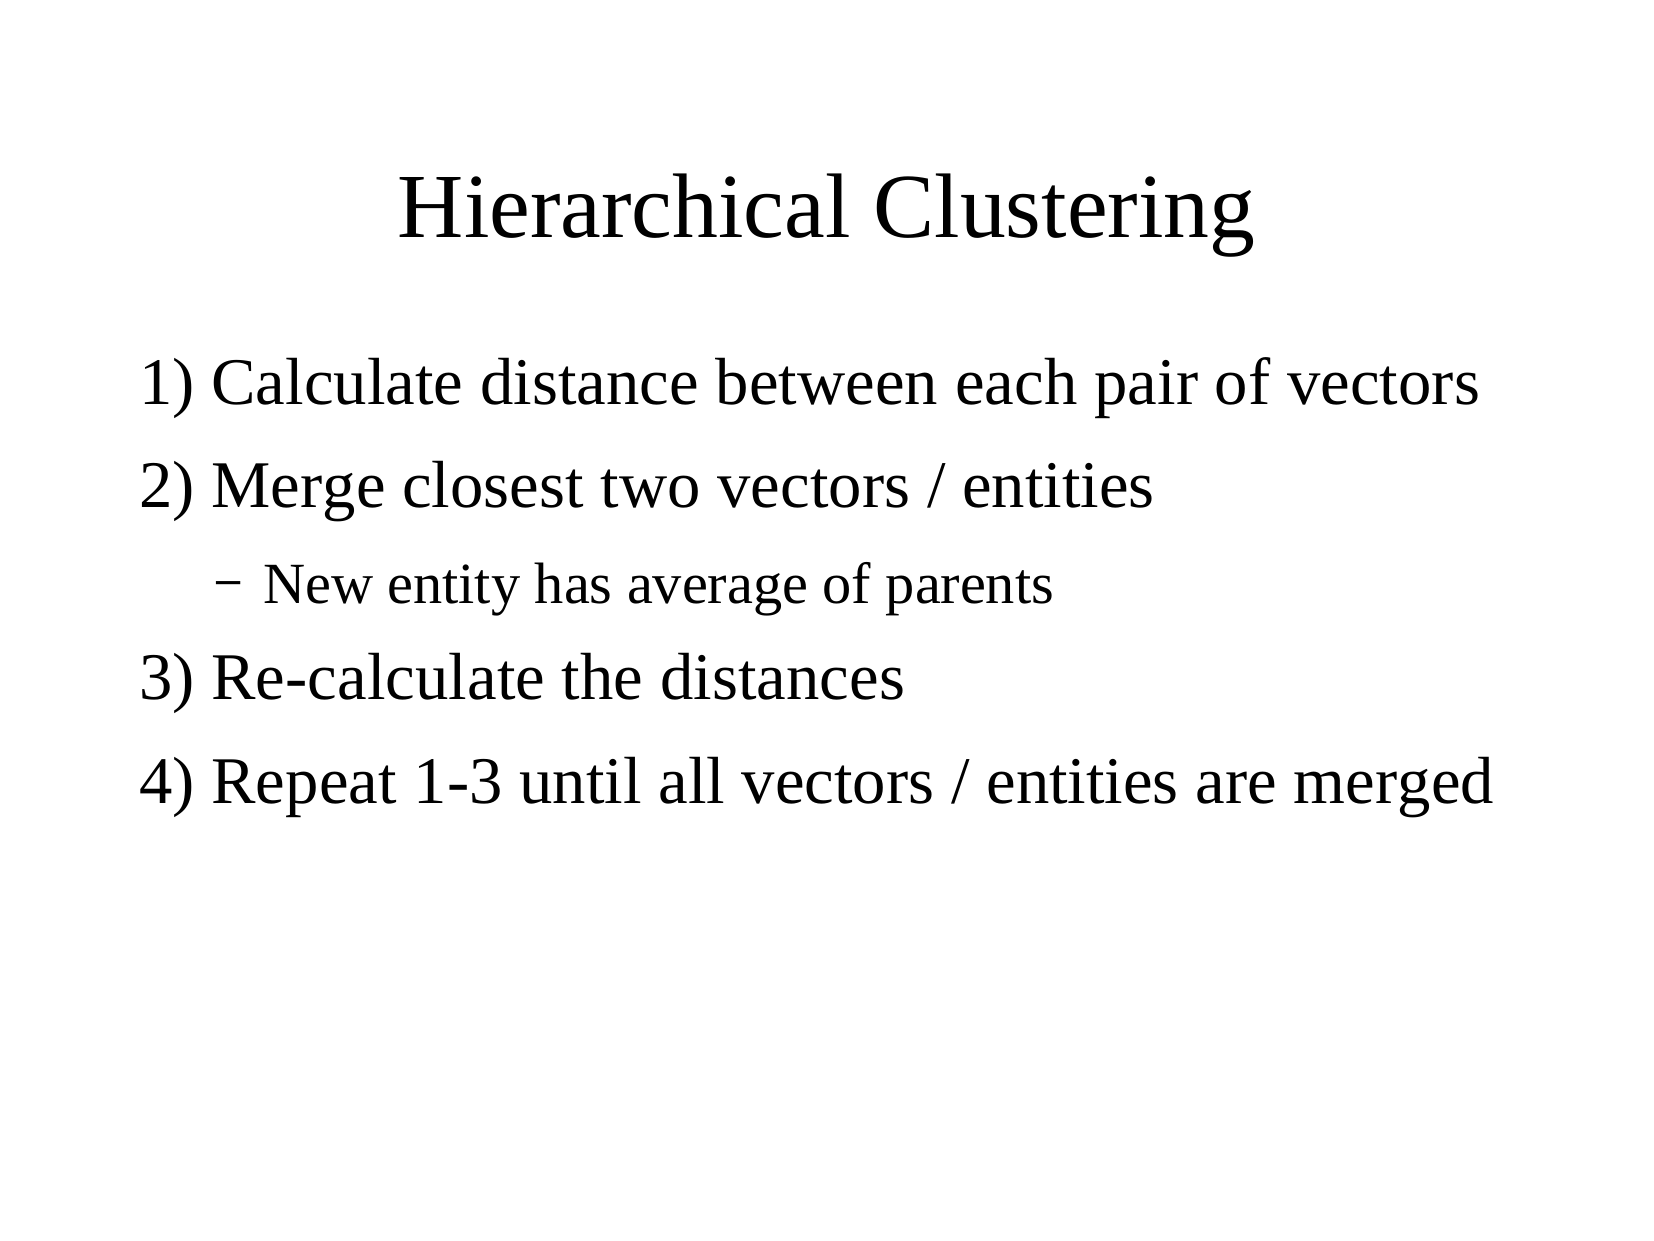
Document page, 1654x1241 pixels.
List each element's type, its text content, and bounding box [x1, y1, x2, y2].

list 1) Calculate distance between each pair of vectors 2) Merge closest two vectors / entities New entity has average of parents 3) Re-calculate the distances 4) Repeat 1-3 until all vectors / entities are merged [121, 344, 1534, 1127]
title Hierarchical Clustering [121, 102, 1534, 311]
